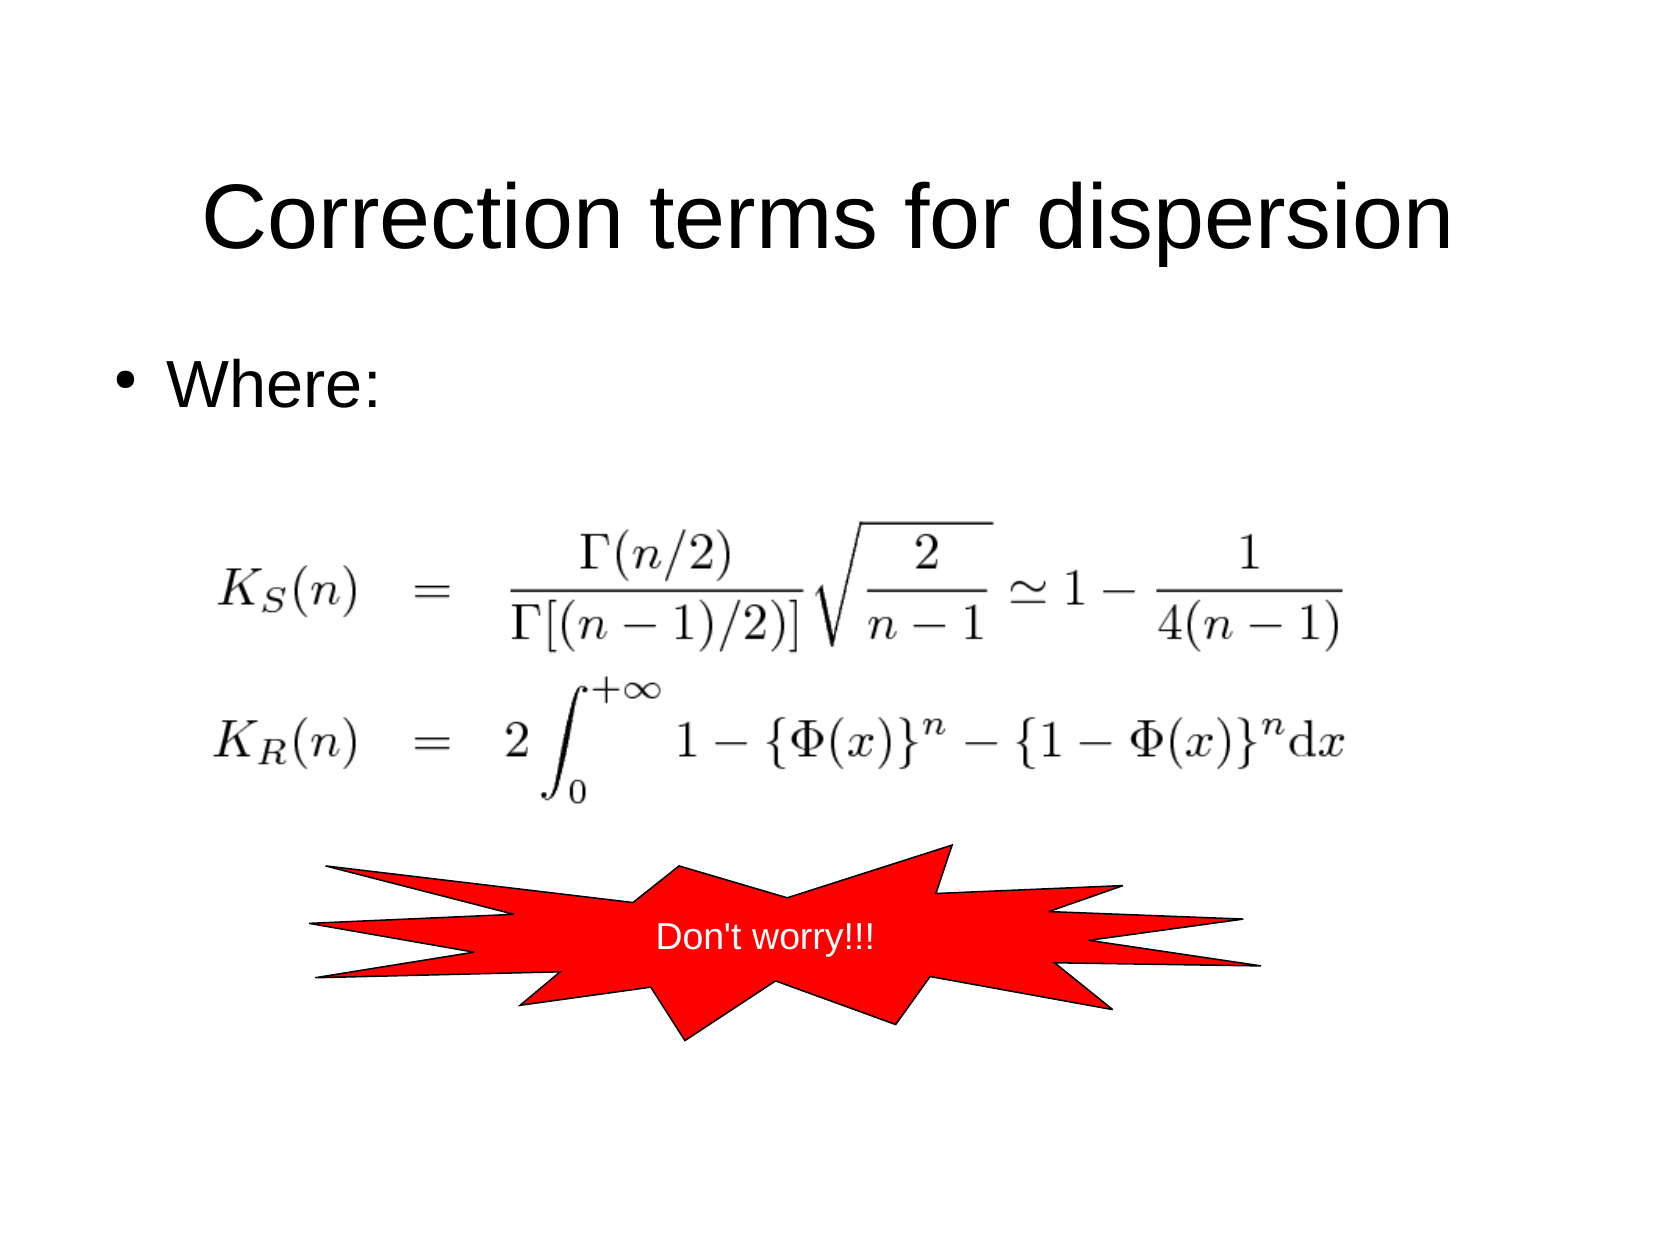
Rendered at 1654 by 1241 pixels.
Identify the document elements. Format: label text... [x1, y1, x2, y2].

title Correction terms for dispersion [81, 148, 1544, 275]
list Where: [81, 333, 1544, 1076]
